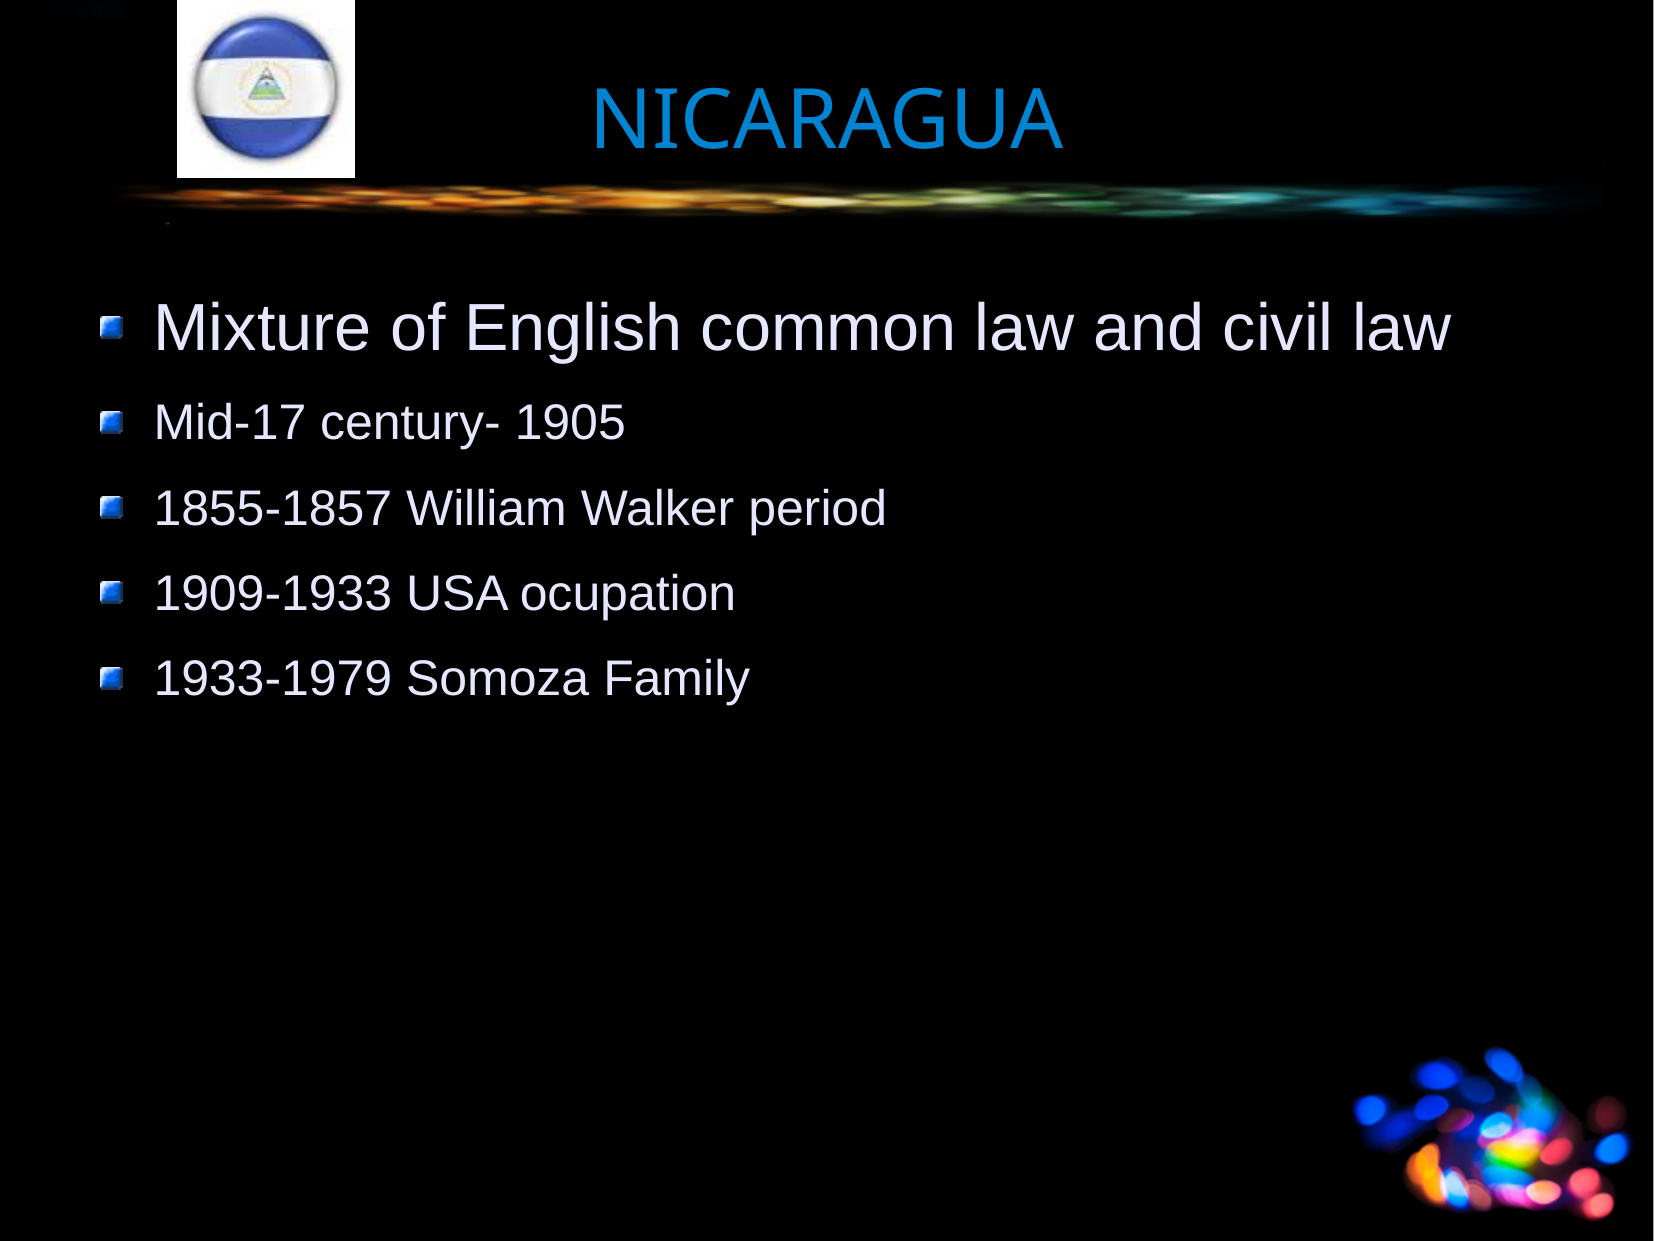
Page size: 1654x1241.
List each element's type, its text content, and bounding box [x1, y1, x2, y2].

list Mixture of English common law and civil law Mid-17 century- 1905 1855-1857 William Walker period 1909-1933 USA ocupation 1933-1979 Somoza Family [82, 290, 1536, 1094]
picture [0, 0, 1654, 1241]
title NICARAGUA [82, 12, 1571, 220]
